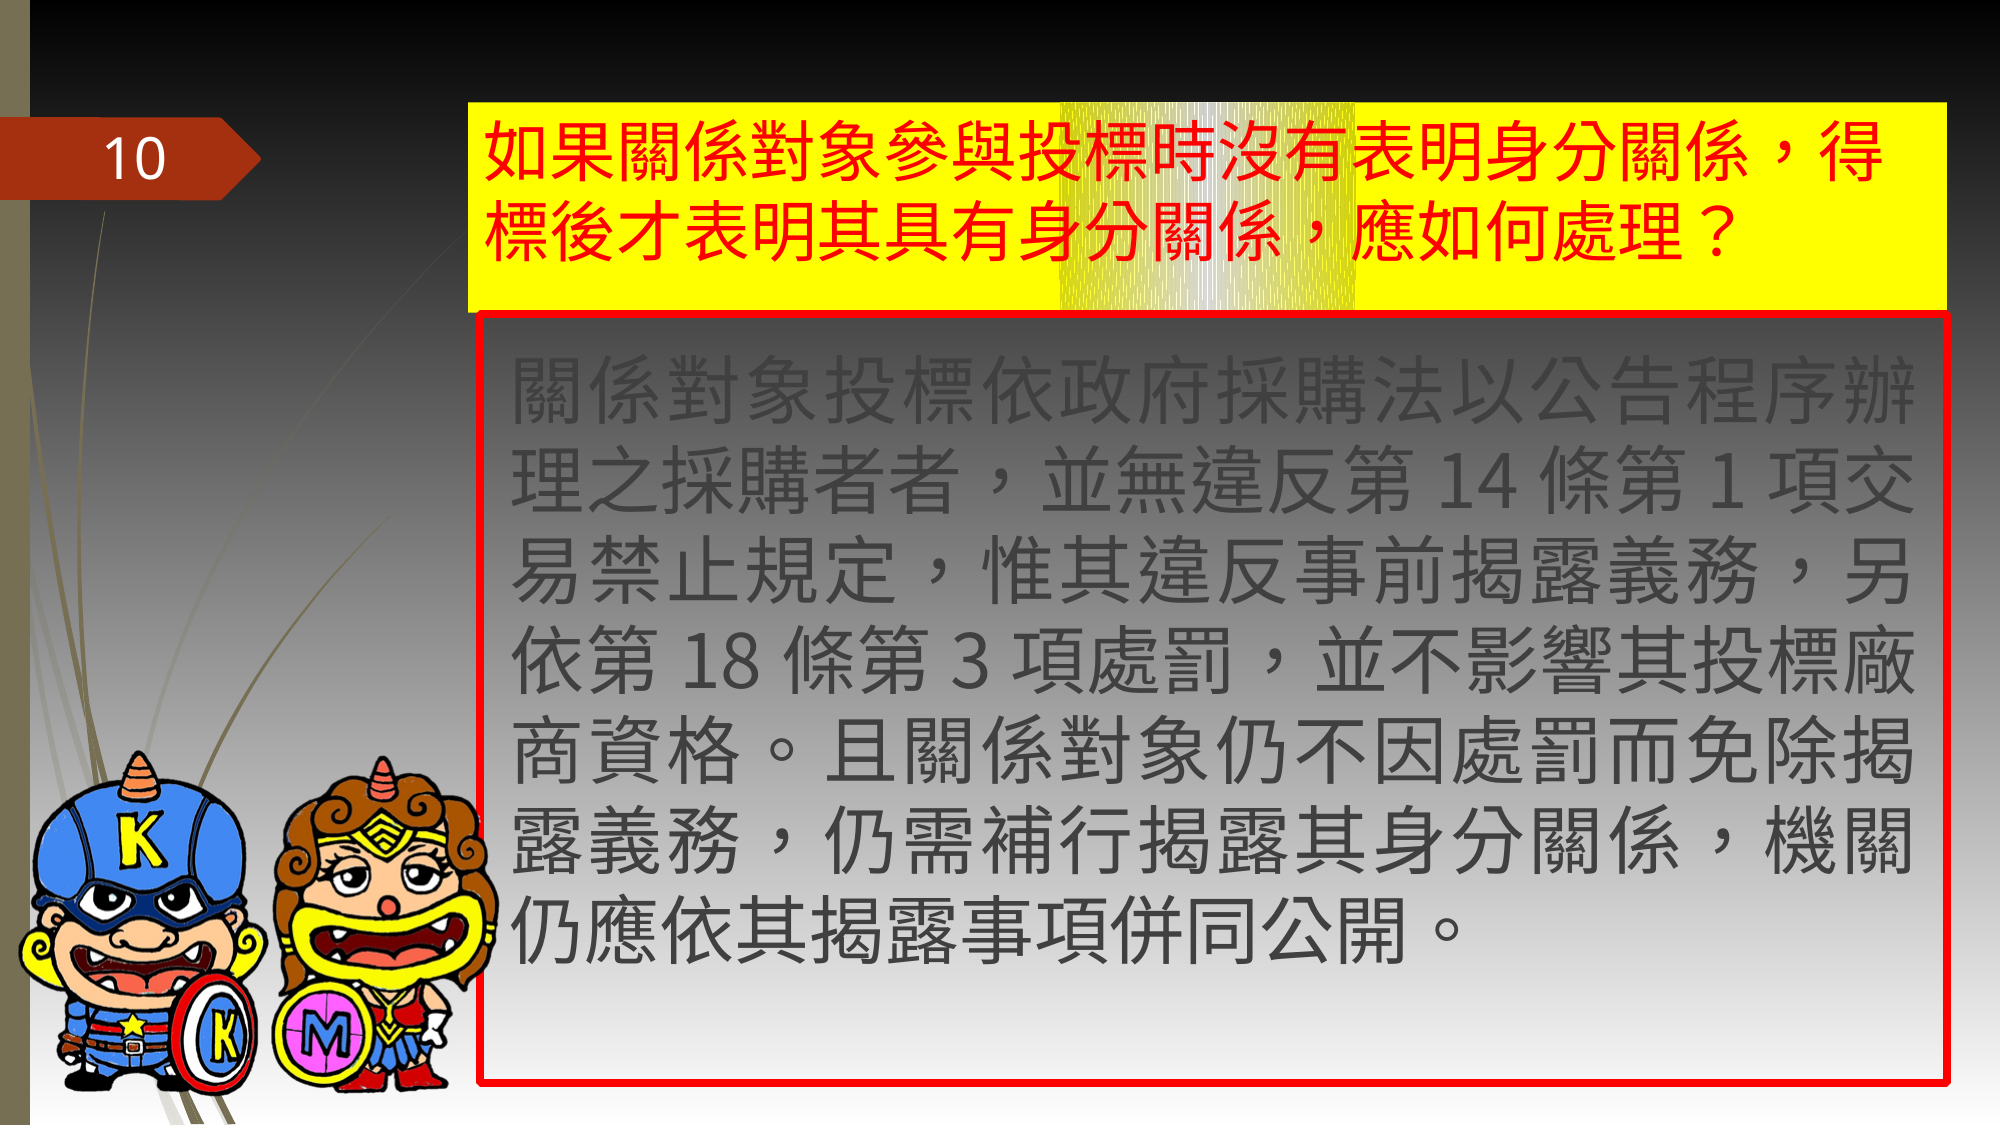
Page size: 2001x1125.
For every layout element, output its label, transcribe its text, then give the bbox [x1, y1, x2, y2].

picture [0, 745, 510, 1101]
text_box 10 [86, 114, 199, 199]
title 如果關係對象參與投標時沒有表明身分關係，得標後才表明其具有身分關係，應如何處理？ [468, 102, 1947, 313]
list 關係對象投標依政府採購法以公告程序辦理之採購者者，並無違反第14條第1項交易禁止規定，惟其違反事前揭露義務，另依第18條第3項處罰，並不影響其投標廠商資格。且關係對象仍不因處罰而免除揭露義務，仍需補行揭露其身分關係，機關仍應依其揭露事項併同公開。 [480, 313, 1947, 1084]
